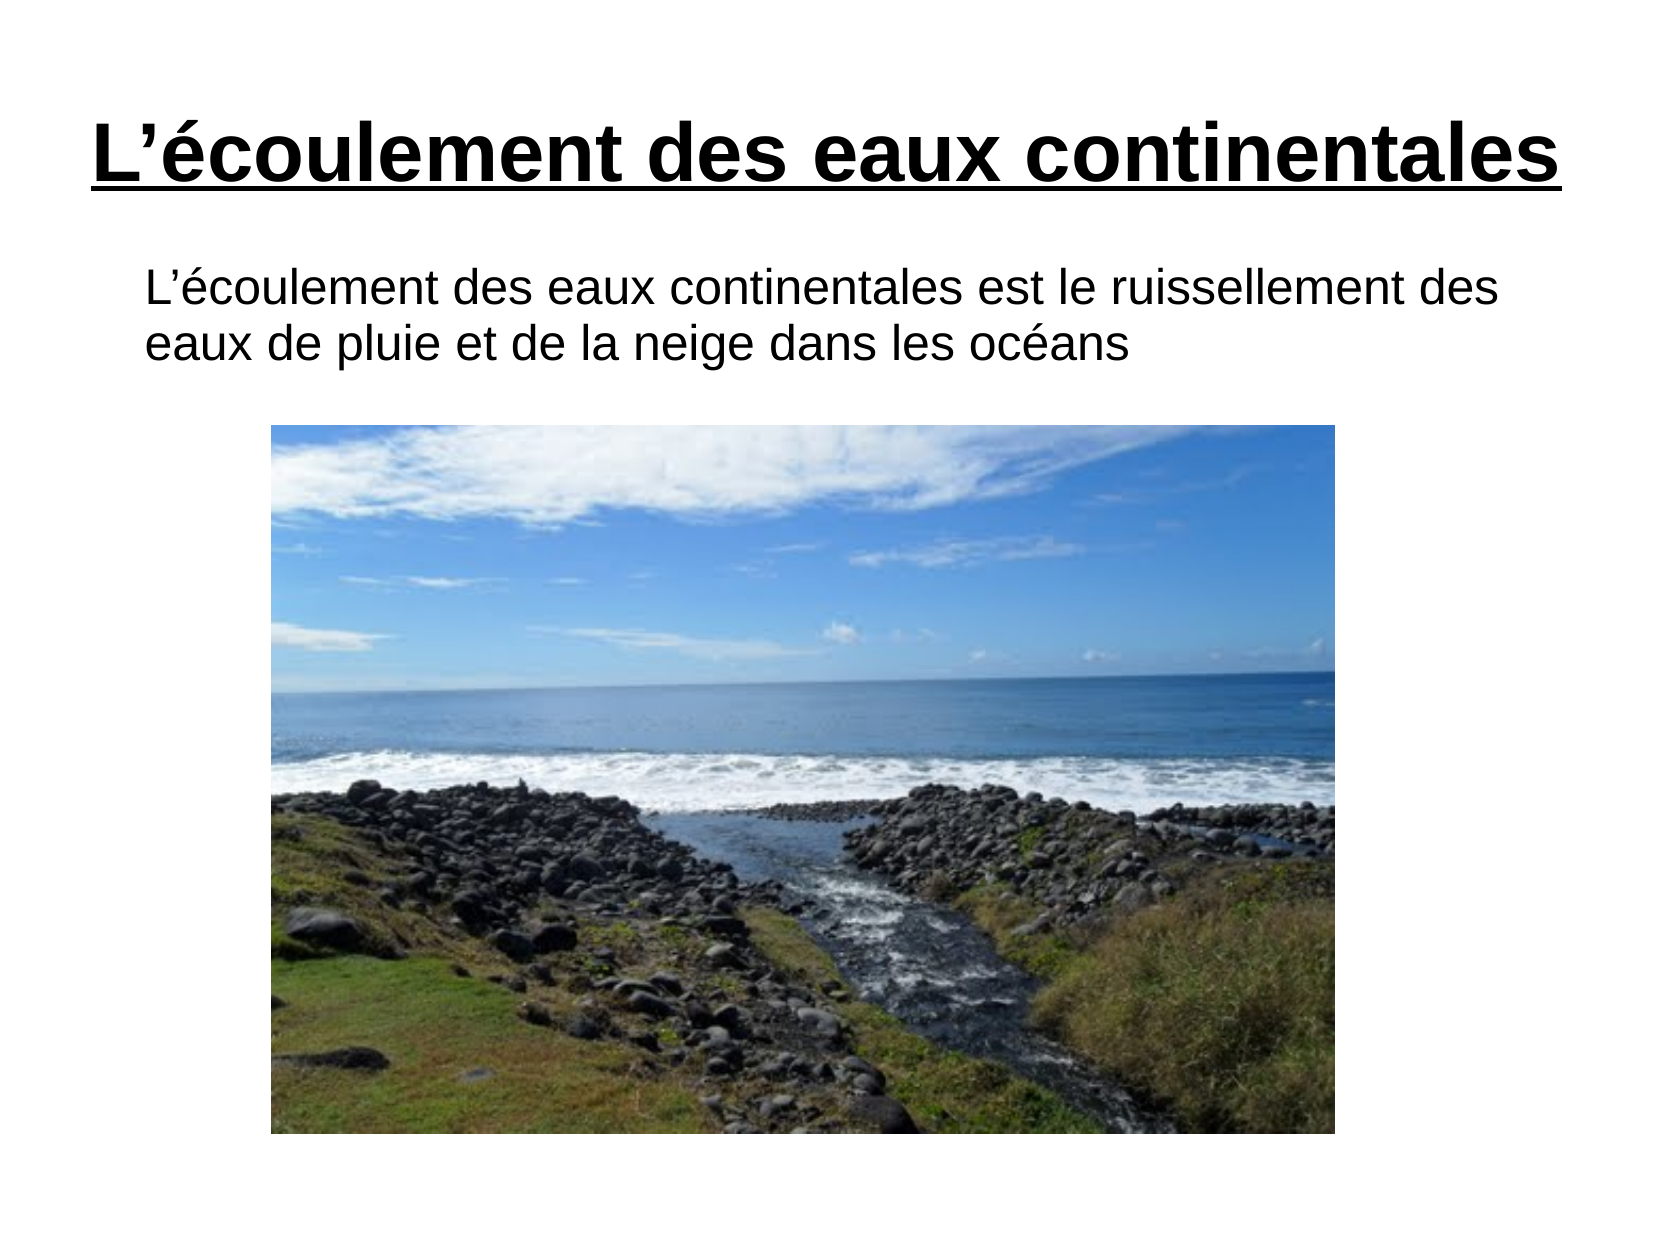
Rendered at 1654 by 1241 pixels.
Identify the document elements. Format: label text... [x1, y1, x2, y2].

text_box L’écoulement des eaux continentales est le ruissellement des eaux de pluie et de la neige dans les océans [129, 251, 1560, 378]
title L’écoulement des eaux continentales [82, 49, 1571, 257]
picture [271, 425, 1335, 1134]
